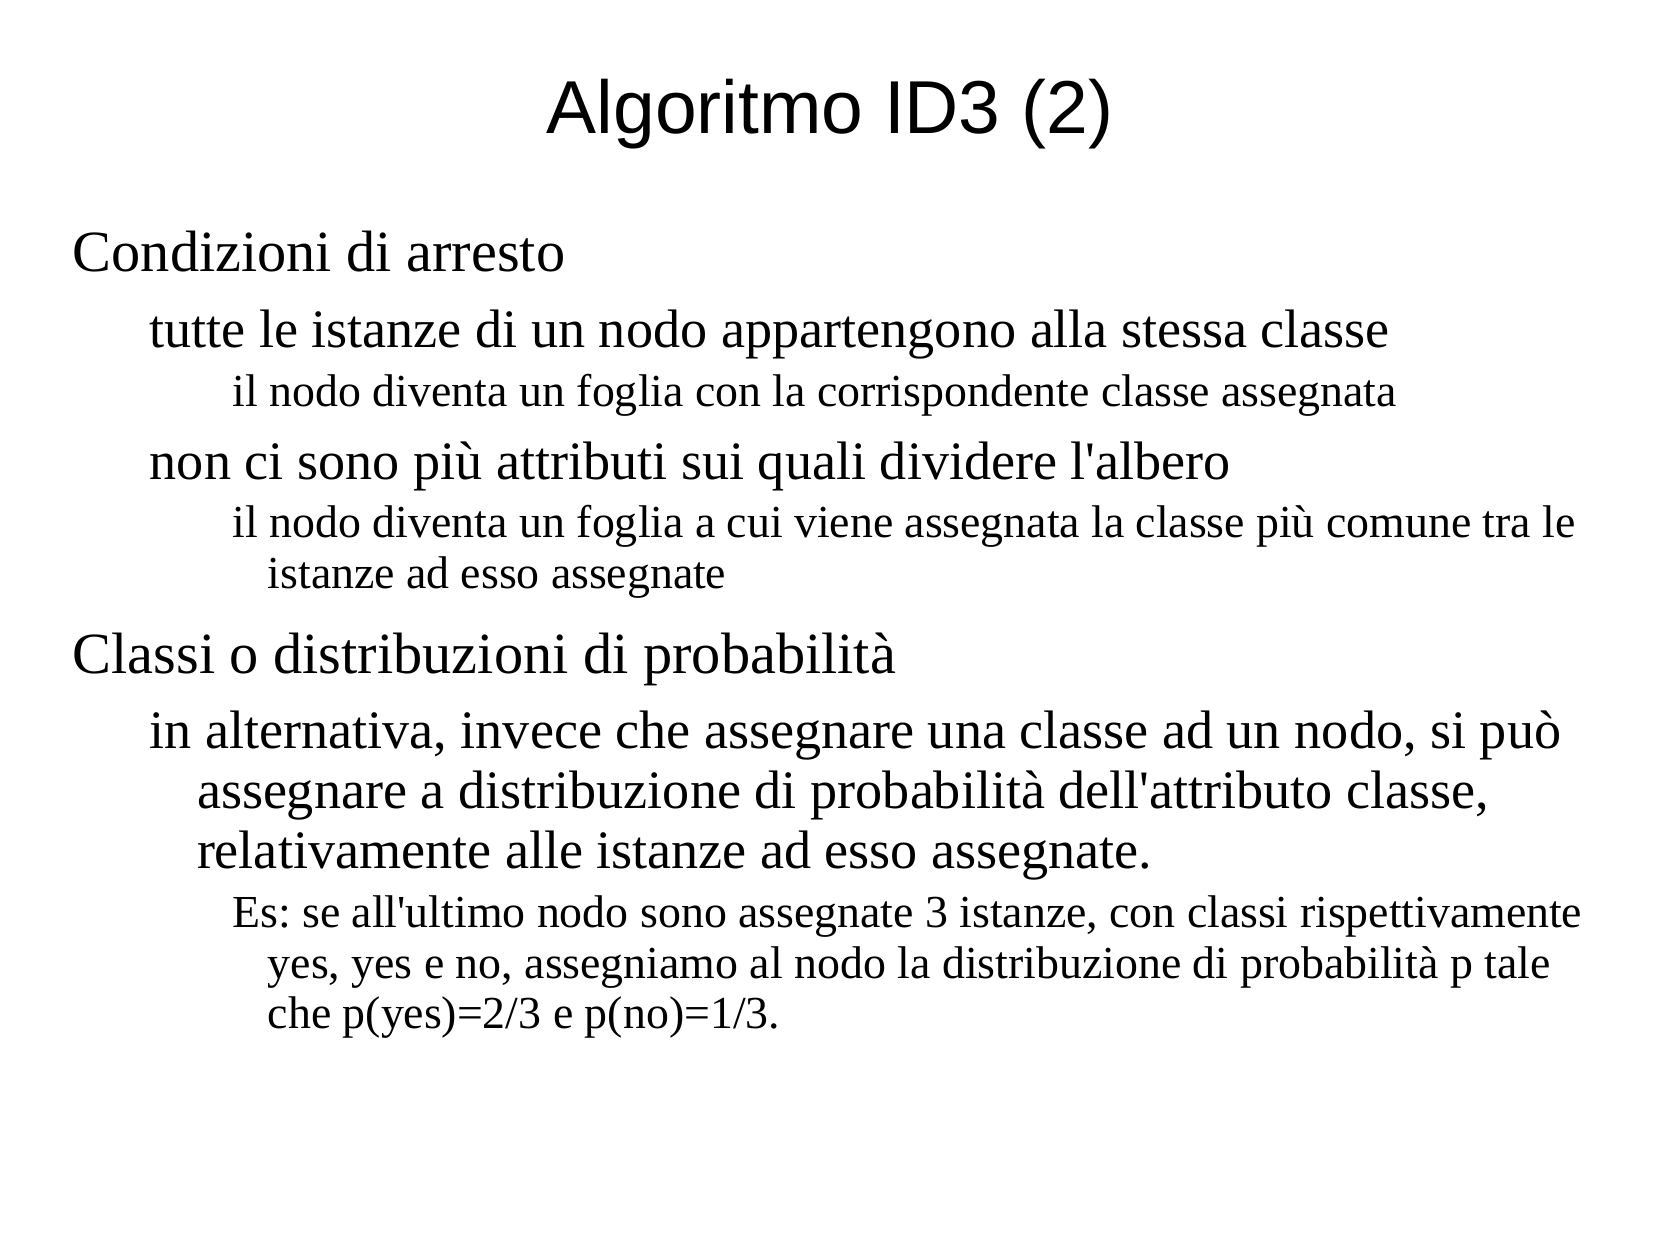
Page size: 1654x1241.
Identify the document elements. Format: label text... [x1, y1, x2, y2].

list Condizioni di arresto tutte le istanze di un nodo appartengono alla stessa classe il nodo diventa un foglia con la corrispondente classe assegnata non ci sono più attributi sui quali dividere l'albero il nodo diventa un foglia a cui viene assegnata la classe più comune tra le istanze ad esso assegnate Classi o distribuzioni di probabilità in alternativa, invece che assegnare una classe ad un nodo, si può assegnare a distribuzione di probabilità dell'attributo classe, relativamente alle istanze ad esso assegnate. Es: se all'ultimo nodo sono assegnate 3 istanze, con classi rispettivamente yes, yes e no, assegniamo al nodo la distribuzione di probabilità p tale che p(yes)=2/3 e p(no)=1/3. [55, 219, 1605, 1179]
title Algoritmo ID3 (2) [52, 42, 1608, 173]
